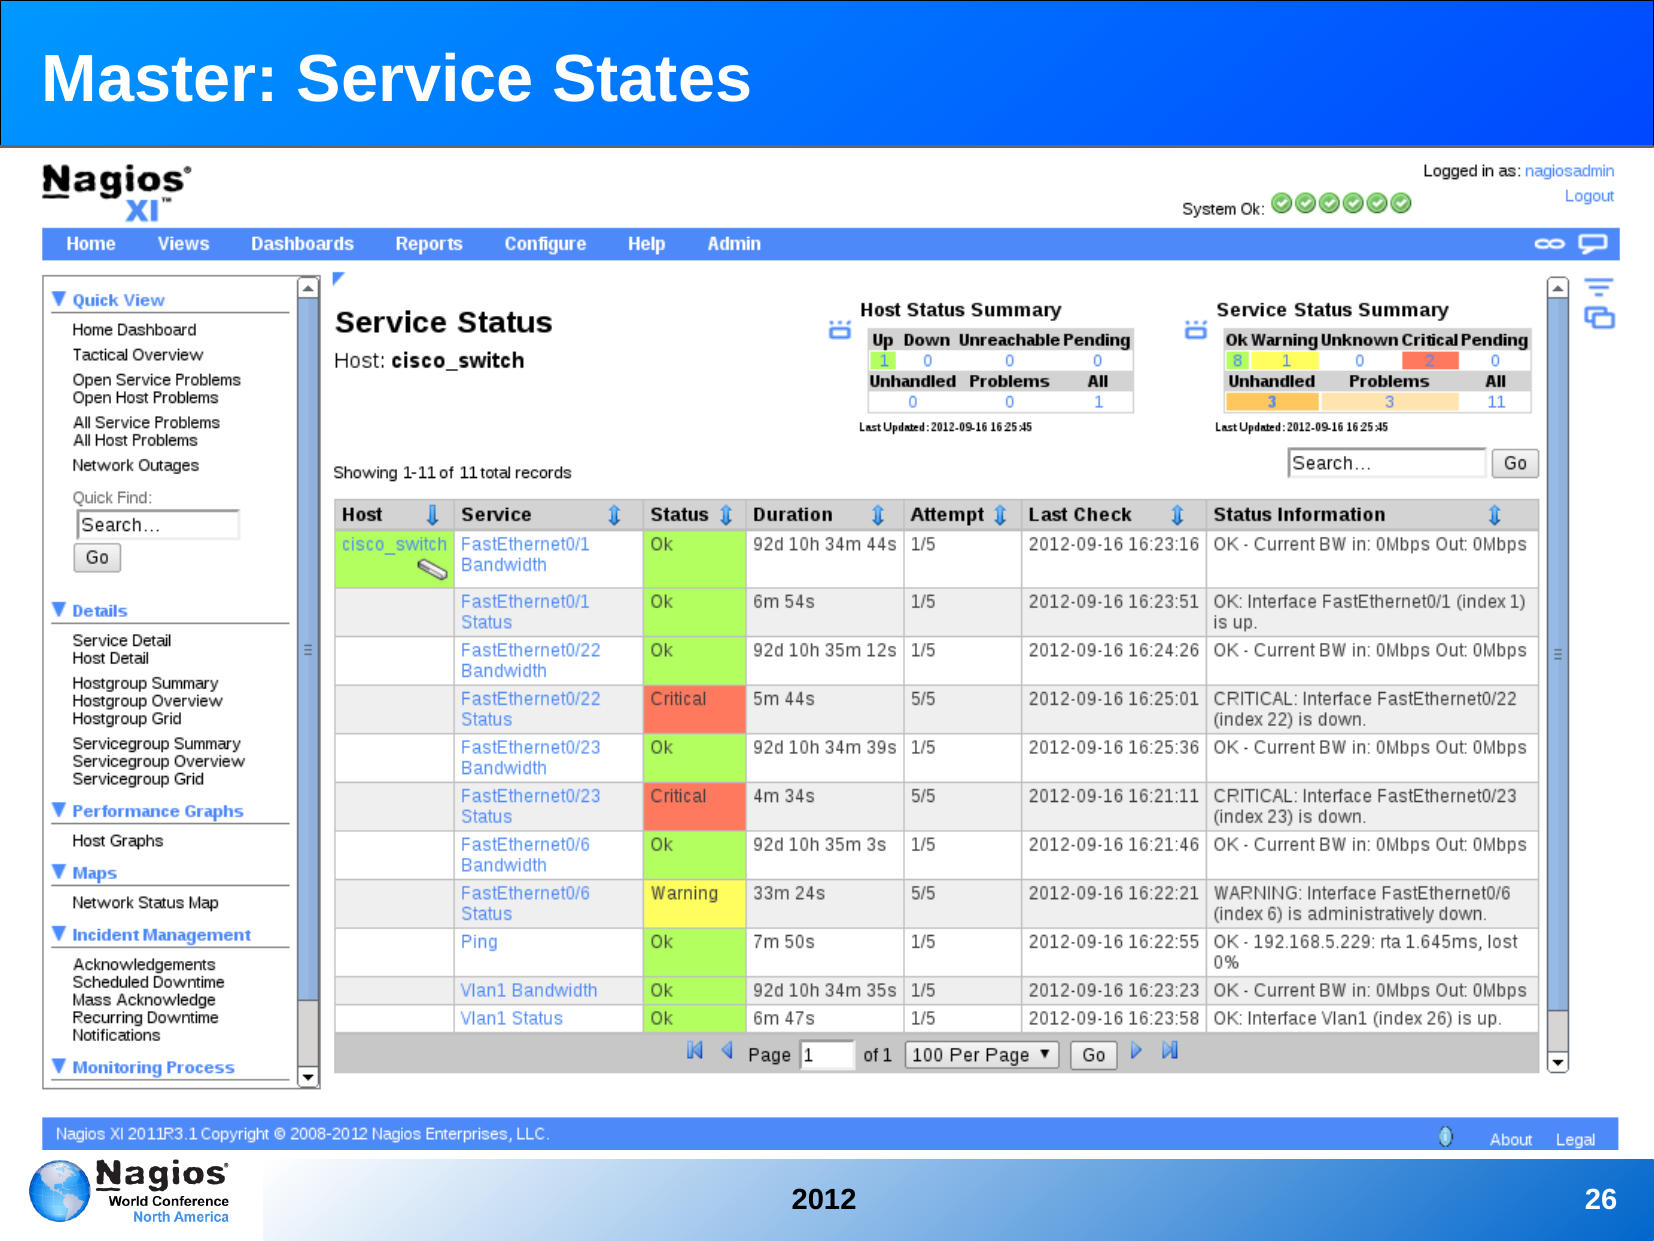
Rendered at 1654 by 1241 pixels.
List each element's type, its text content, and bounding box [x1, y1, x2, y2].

picture [29, 1159, 229, 1235]
title Master: Service States [41, 29, 1248, 127]
picture [38, 156, 1626, 1150]
